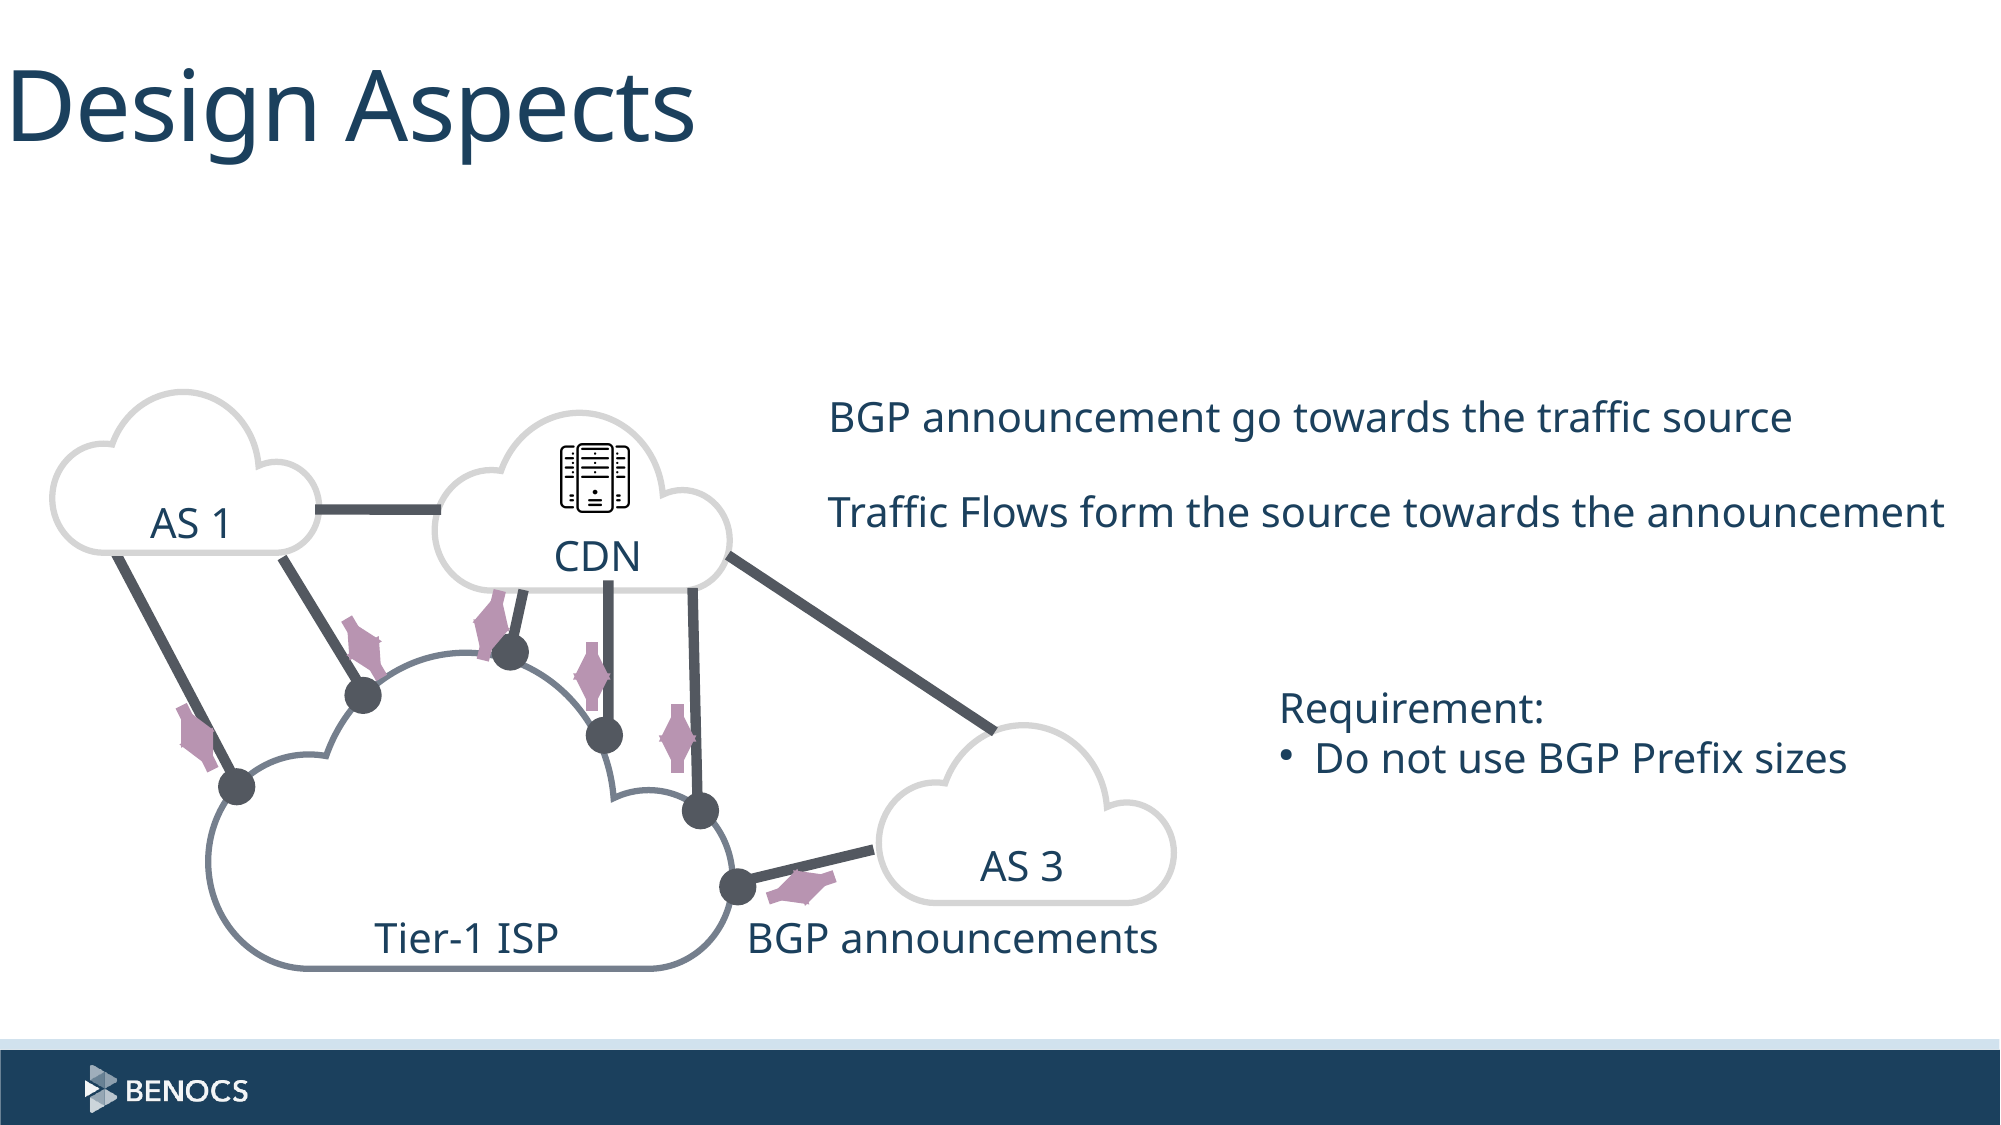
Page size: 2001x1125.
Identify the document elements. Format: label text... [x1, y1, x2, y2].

picture [560, 443, 630, 513]
text_box [681, 792, 720, 830]
text_box AS 1 [145, 492, 239, 551]
text_box Traffic Flows form the source towards the announcement [823, 481, 1950, 541]
text_box [719, 868, 757, 906]
text_box Requirement: Do not use BGP Prefix sizes [1274, 677, 1853, 786]
picture [84, 1063, 248, 1114]
text_box [218, 768, 256, 806]
text_box [344, 676, 382, 714]
text_box BGP announcements [742, 907, 1164, 967]
text_box CDN [549, 525, 647, 585]
title Design Aspects [0, 52, 1803, 191]
text_box [491, 633, 529, 671]
text_box AS 3 [975, 835, 1069, 895]
text_box BGP announcement go towards the traffic source [824, 386, 1798, 446]
text_box [585, 716, 624, 754]
text_box Tier-1 ISP [370, 907, 565, 967]
